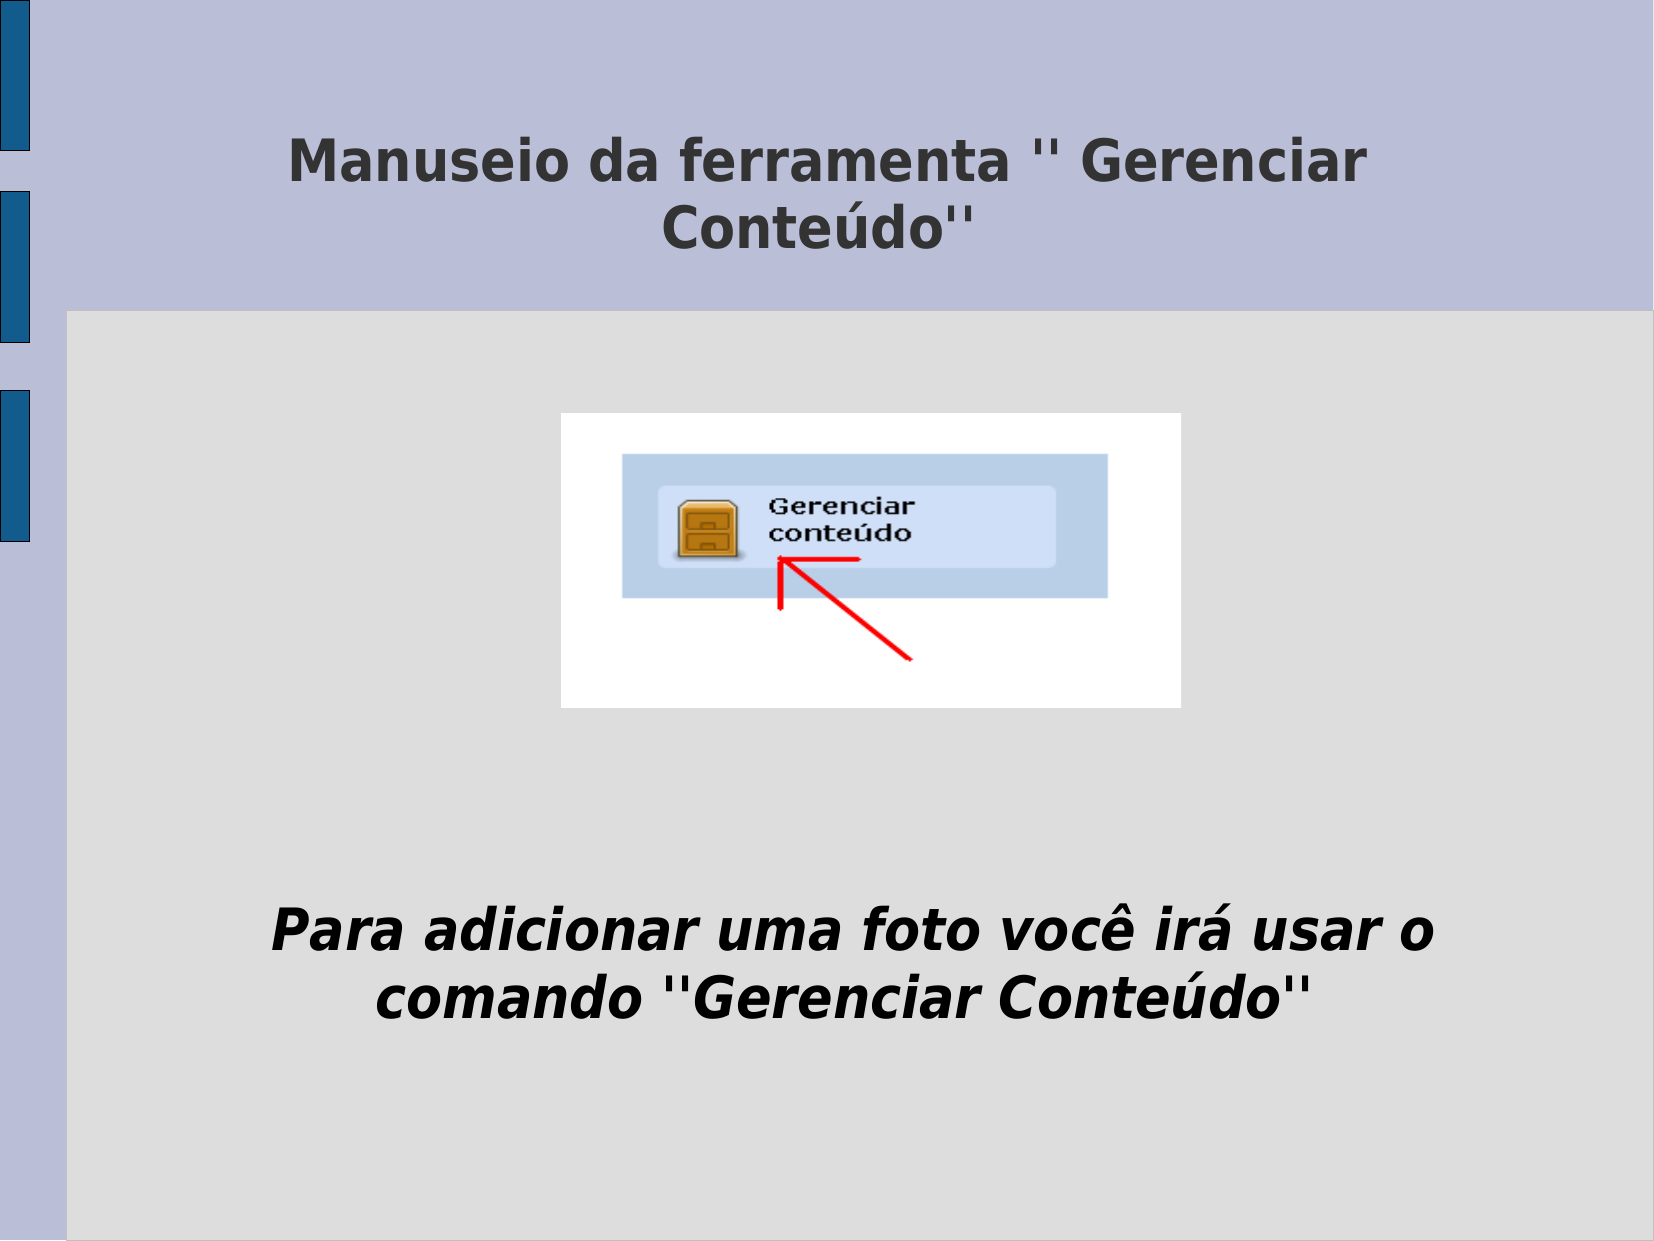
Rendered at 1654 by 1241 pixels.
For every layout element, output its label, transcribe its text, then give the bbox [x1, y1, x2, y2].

subtitle Para adicionar uma foto você irá usar o comando ''Gerenciar Conteúdo'' [147, 597, 1560, 1033]
picture [561, 413, 1182, 708]
title Manuseio da ferramenta '' Gerenciar Conteúdo'' [121, 91, 1534, 299]
